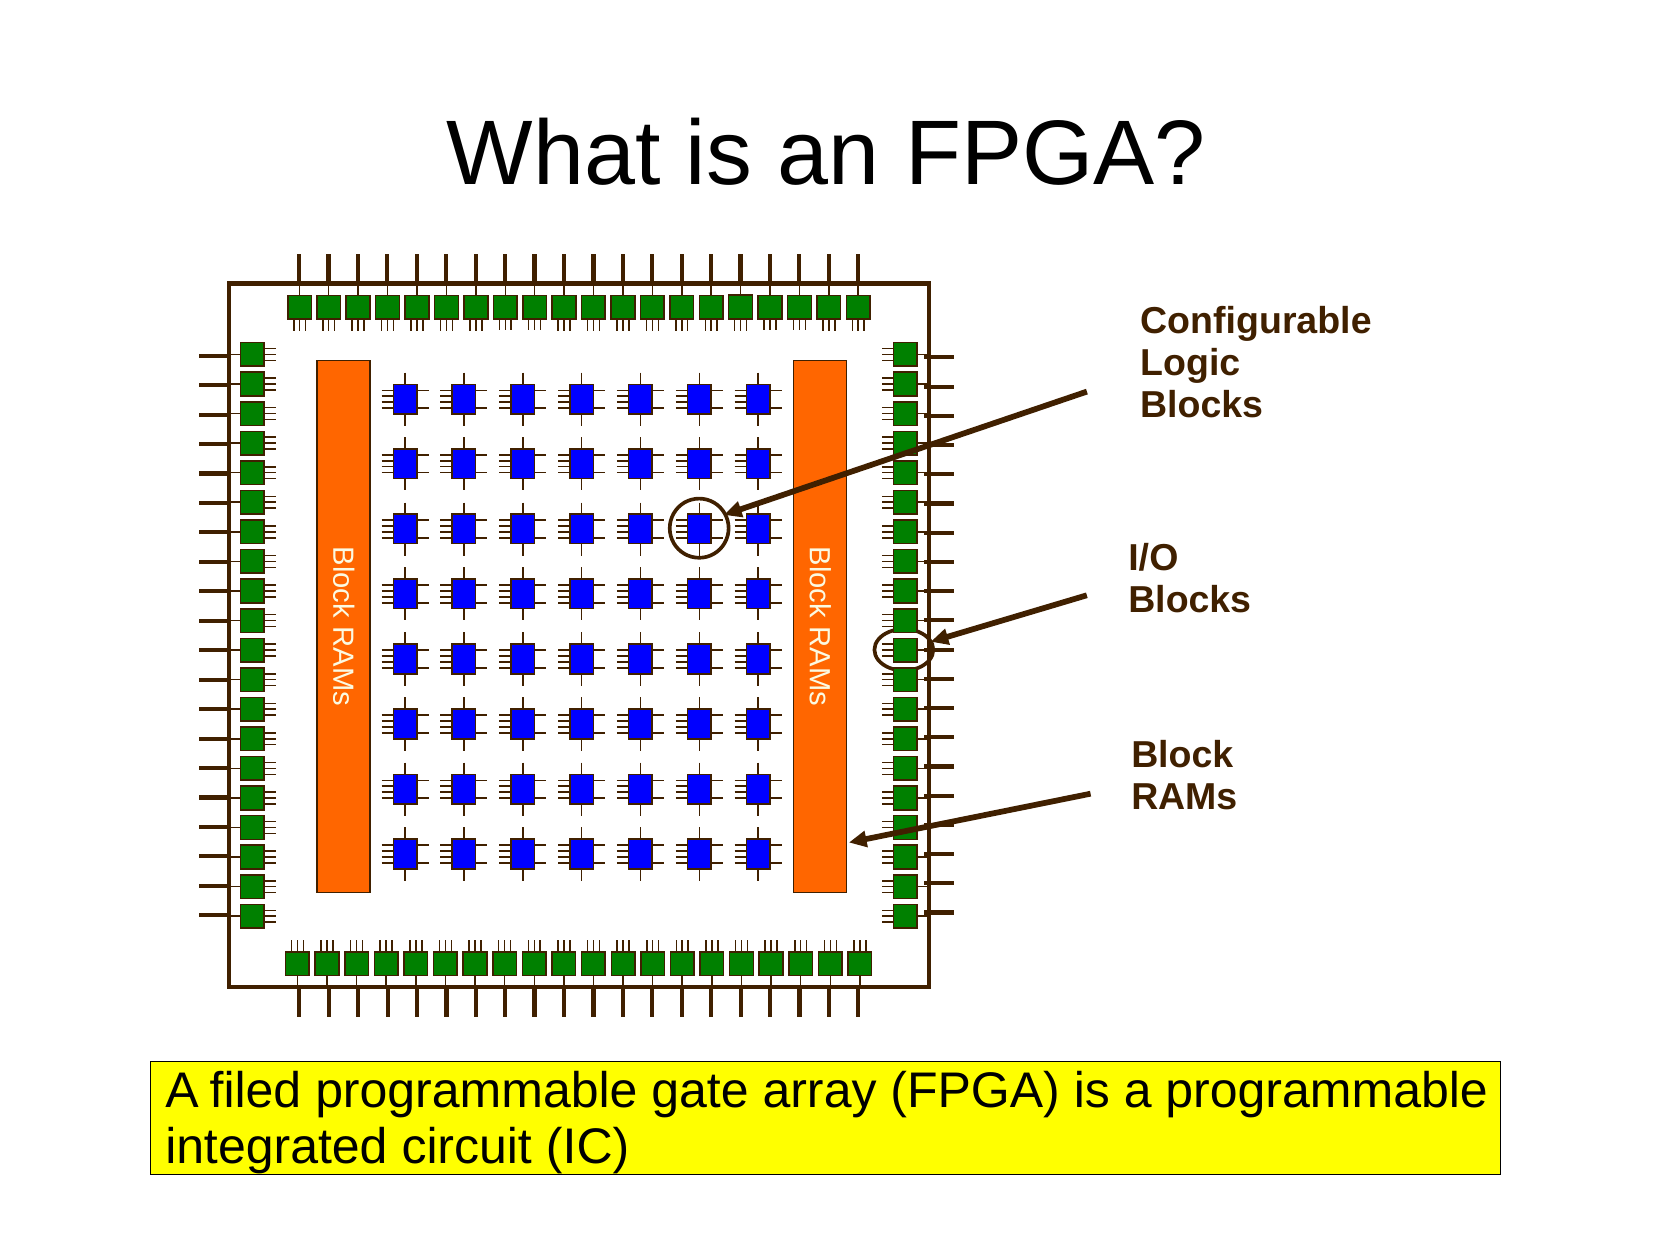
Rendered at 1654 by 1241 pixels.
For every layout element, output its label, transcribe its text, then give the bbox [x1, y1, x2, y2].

text_box [240, 756, 265, 781]
text_box [893, 490, 918, 515]
text_box [393, 514, 417, 544]
text_box [628, 579, 653, 609]
text_box [569, 579, 594, 609]
text_box [569, 839, 594, 869]
text_box [240, 342, 265, 367]
text_box [452, 774, 476, 804]
text_box [463, 951, 487, 976]
text_box [611, 295, 635, 320]
text_box [893, 697, 918, 722]
text_box [452, 448, 476, 479]
text_box [729, 951, 754, 976]
text_box [893, 904, 918, 928]
text_box [569, 384, 594, 414]
text_box [611, 951, 635, 976]
text_box Block RAMs [793, 360, 847, 488]
title What is an FPGA? [82, 56, 1571, 250]
text_box [452, 644, 476, 674]
text_box [240, 401, 265, 426]
text_box [788, 951, 813, 976]
text_box [240, 549, 265, 574]
text_box [434, 295, 459, 319]
text_box [240, 579, 265, 603]
text_box [393, 644, 417, 674]
text_box [240, 490, 265, 515]
text_box [746, 839, 770, 869]
text_box [374, 951, 398, 976]
text_box [746, 709, 770, 739]
text_box [628, 644, 653, 674]
text_box [393, 709, 417, 739]
text_box [746, 514, 770, 544]
text_box [687, 709, 711, 739]
text_box [687, 774, 711, 804]
text_box [893, 460, 918, 485]
text_box [375, 295, 400, 320]
text_box [893, 549, 918, 574]
text_box [551, 951, 576, 976]
text_box [687, 839, 711, 869]
text_box Configurable Logic Blocks [1125, 291, 1387, 434]
text_box [758, 295, 782, 319]
text_box [522, 951, 547, 976]
text_box Block RAMs [1116, 725, 1253, 826]
text_box [240, 667, 265, 692]
text_box [285, 951, 310, 976]
text_box [687, 448, 711, 479]
text_box [569, 644, 594, 674]
text_box Block RAMs [316, 360, 370, 893]
text_box [893, 845, 918, 869]
text_box [569, 774, 594, 804]
text_box [240, 874, 265, 899]
text_box [511, 644, 535, 674]
text_box [240, 608, 265, 633]
text_box [893, 342, 918, 367]
text_box [240, 431, 265, 455]
text_box [403, 951, 428, 976]
text_box [787, 295, 812, 319]
text_box [759, 951, 783, 976]
text_box [846, 295, 871, 319]
text_box [569, 448, 594, 479]
text_box A filed programmable gate array (FPGA) is a programmable integrated circuit (IC) [150, 1061, 1501, 1175]
text_box [393, 774, 417, 804]
text_box [240, 697, 265, 722]
text_box [628, 448, 653, 479]
text_box [700, 951, 724, 976]
text_box [393, 579, 417, 609]
text_box [569, 709, 594, 739]
text_box [240, 638, 265, 662]
text_box [287, 295, 312, 320]
text_box [316, 295, 341, 320]
text_box [344, 951, 369, 976]
text_box [240, 726, 265, 751]
text_box [452, 384, 476, 414]
text_box [240, 372, 265, 396]
text_box [346, 295, 370, 320]
text_box [240, 904, 265, 928]
text_box [511, 774, 535, 804]
text_box [492, 951, 517, 976]
text_box [452, 839, 476, 869]
text_box [816, 295, 841, 319]
text_box Block RAMs [793, 477, 847, 893]
text_box [452, 709, 476, 739]
text_box [240, 845, 265, 869]
text_box [315, 951, 339, 976]
text_box [848, 951, 872, 976]
text_box [818, 951, 843, 976]
text_box [405, 295, 429, 319]
text_box [393, 839, 417, 869]
text_box [628, 774, 653, 804]
text_box [628, 839, 653, 869]
text_box [687, 384, 711, 414]
text_box [433, 951, 458, 976]
text_box [240, 520, 265, 544]
text_box [581, 951, 606, 976]
text_box [581, 295, 606, 319]
text_box [893, 786, 918, 810]
text_box [687, 579, 711, 609]
text_box [670, 951, 695, 976]
text_box [240, 815, 265, 840]
text_box [522, 295, 547, 319]
text_box [493, 295, 518, 319]
text_box [640, 951, 665, 976]
text_box [746, 774, 770, 804]
text_box [669, 295, 694, 320]
text_box [511, 384, 535, 414]
text_box [893, 579, 918, 603]
text_box [464, 295, 488, 319]
text_box [511, 579, 535, 609]
text_box [893, 874, 918, 899]
text_box [393, 384, 417, 414]
text_box [893, 638, 918, 662]
text_box [687, 514, 711, 544]
text_box [746, 579, 770, 609]
text_box [511, 448, 535, 479]
text_box [640, 295, 665, 320]
text_box I/O Blocks [1113, 529, 1266, 629]
text_box [746, 448, 770, 479]
text_box [893, 667, 918, 692]
text_box [452, 579, 476, 609]
text_box [893, 372, 918, 396]
text_box [240, 460, 265, 485]
text_box [628, 514, 653, 544]
text_box [452, 514, 476, 544]
text_box [893, 431, 918, 454]
text_box [511, 839, 535, 869]
text_box [552, 295, 576, 319]
text_box [893, 832, 918, 840]
text_box [393, 448, 417, 479]
text_box [511, 709, 535, 739]
text_box [699, 295, 724, 320]
text_box [893, 815, 918, 830]
text_box [728, 295, 753, 320]
text_box [893, 726, 918, 751]
text_box [628, 709, 653, 739]
text_box [893, 520, 918, 544]
text_box [893, 401, 918, 426]
text_box [628, 384, 653, 414]
text_box [893, 608, 918, 633]
text_box [746, 384, 770, 414]
text_box [746, 644, 770, 674]
text_box [687, 644, 711, 674]
text_box [893, 756, 918, 781]
text_box [569, 514, 594, 544]
text_box [511, 514, 535, 544]
text_box [240, 786, 265, 810]
